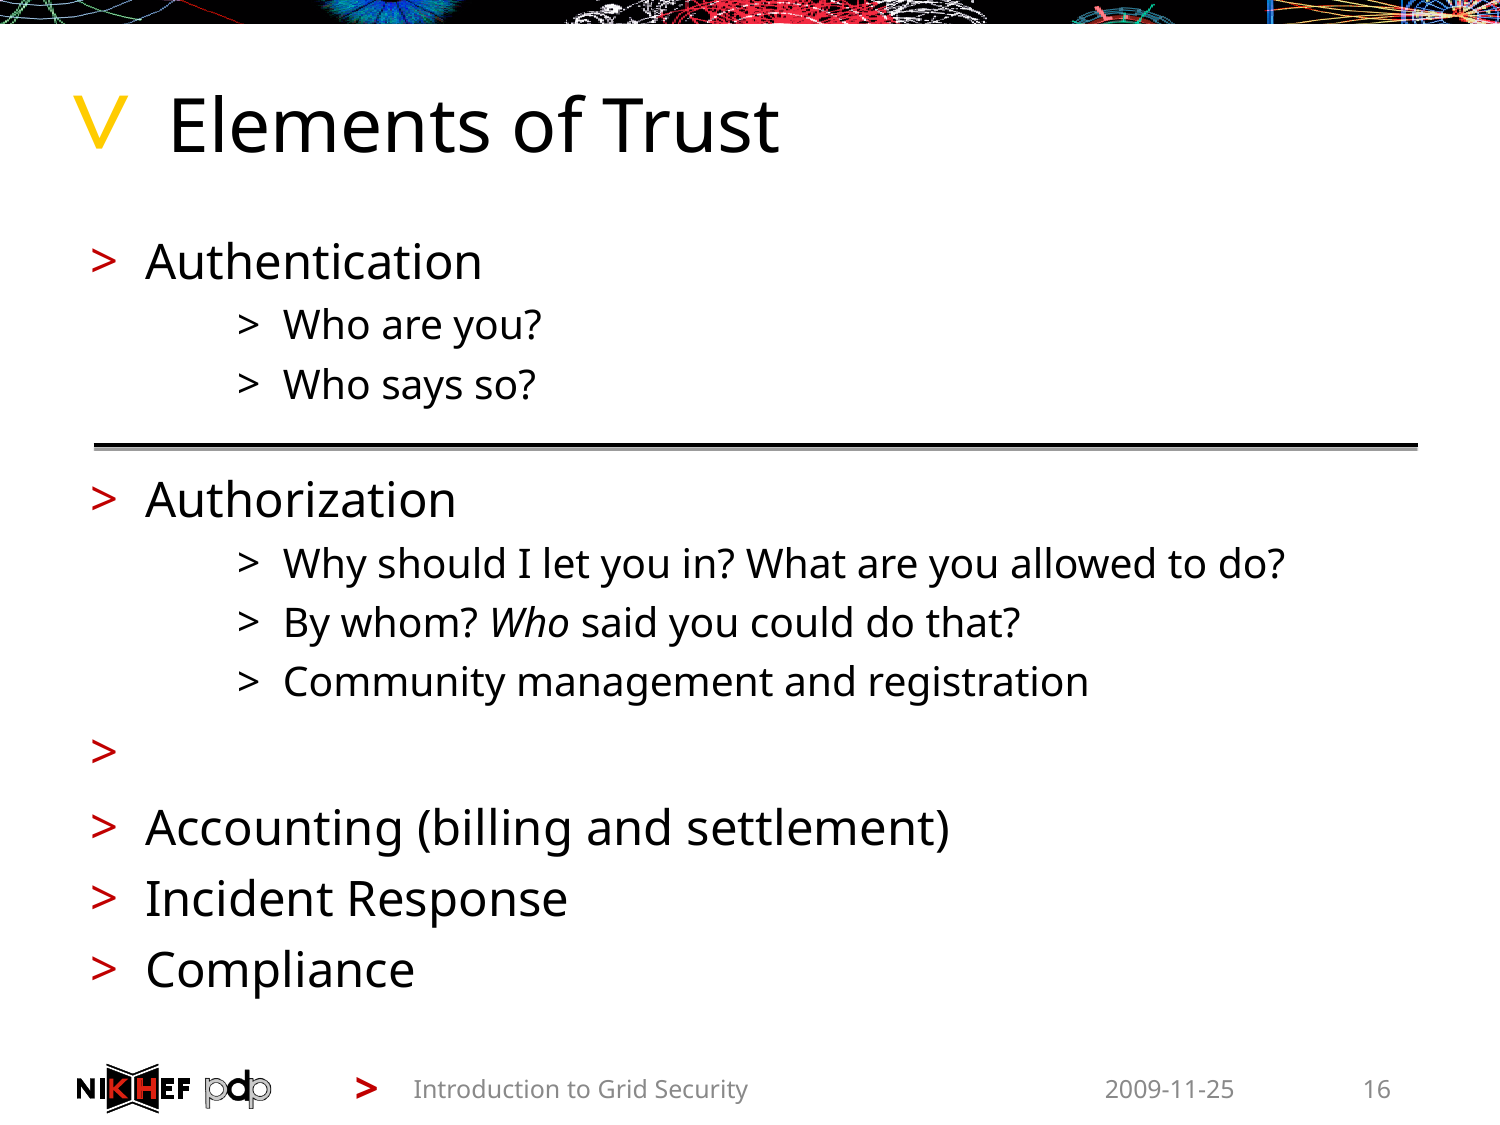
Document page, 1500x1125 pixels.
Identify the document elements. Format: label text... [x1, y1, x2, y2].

list Authentication Who are you? Who says so? Authorization Why should I let you in? What are you allowed to do? By whom? Who said you could do that? Community management and registration Accounting (billing and settlement) Incident Response Compliance [75, 222, 1426, 1005]
text_box 2009-11-25 [1089, 1066, 1266, 1103]
text_box Introduction to Grid Security [398, 1066, 938, 1103]
title Elements of Trust [152, 56, 1426, 188]
text_box 17 [1347, 1066, 1426, 1102]
